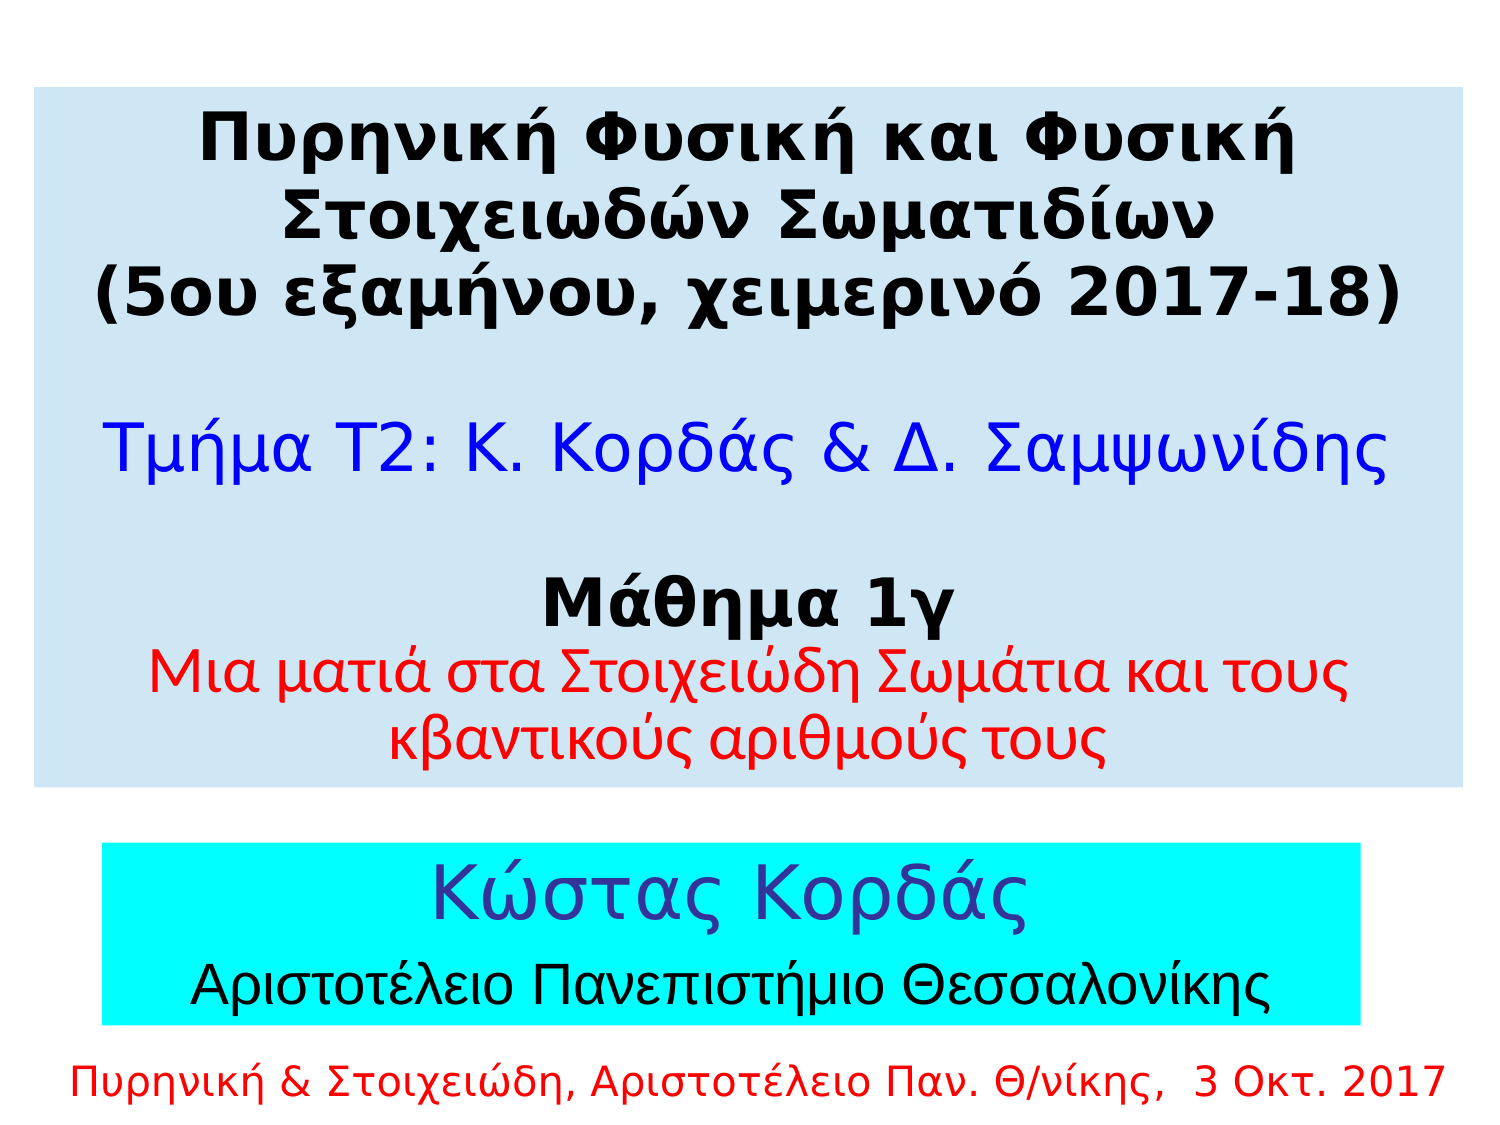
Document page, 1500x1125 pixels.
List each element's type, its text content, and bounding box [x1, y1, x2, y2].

title Πυρηνική Φυσική και Φυσική Στοιχειωδών Σωματιδίων (5ου εξαμήνου, χειμερινό 2017-18) Τμήμα T2: Κ. Κορδάς & Δ. Σαμψωνίδης Μάθημα 1γ Μια ματιά στα Στοιχειώδη Σωμάτια και τους κβαντικούς αριθμούς τους [34, 87, 1463, 788]
text_box Κώστας Κορδάς Αριστοτέλειο Πανεπιστήμιο Θεσσαλονίκης [102, 842, 1361, 1026]
text_box Πυρηνική & Στοιχειώδη, Αριστοτέλειο Παν. Θ/νίκης, 3 Οκτ. 2017 [54, 1047, 1464, 1112]
